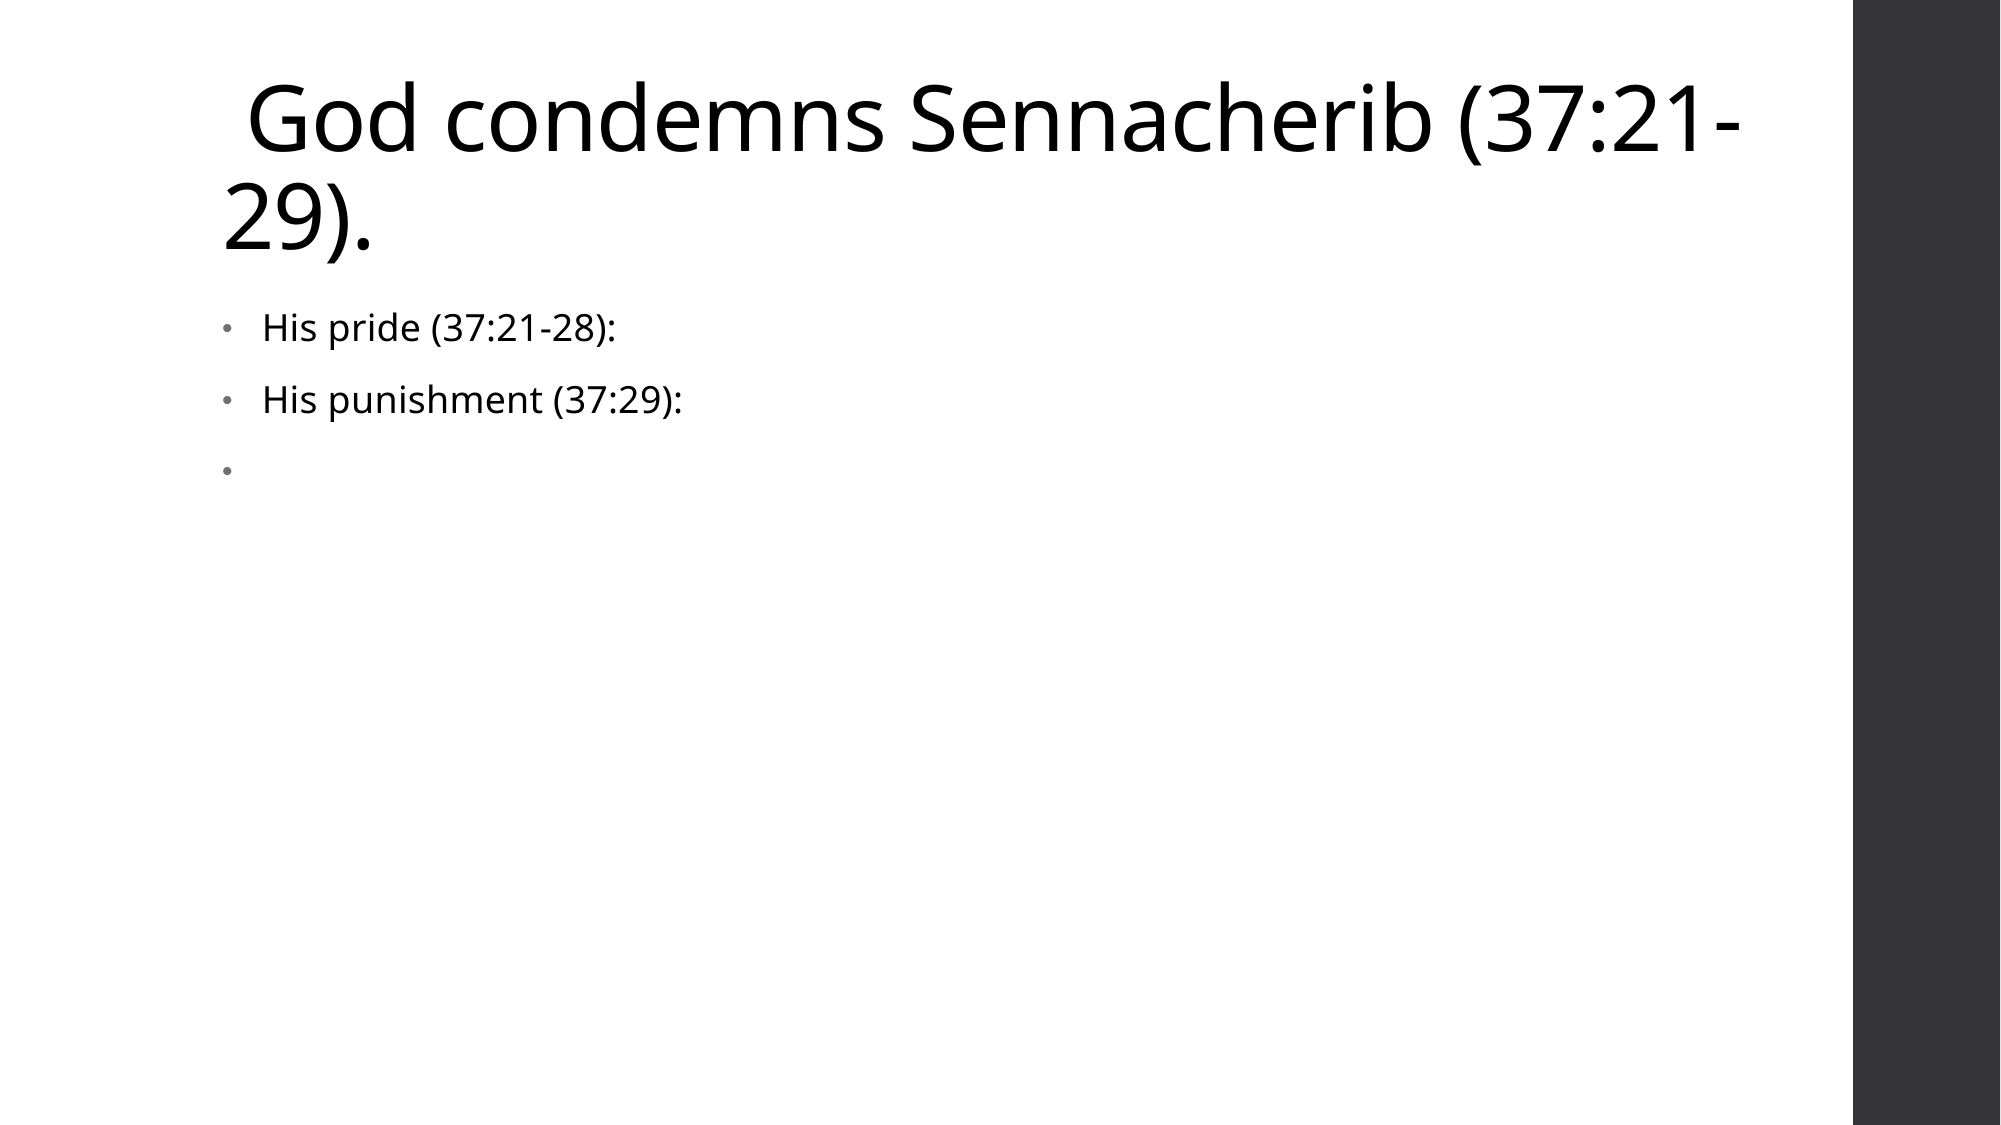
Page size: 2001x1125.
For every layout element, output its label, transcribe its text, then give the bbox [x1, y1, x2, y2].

list His pride (37:21-28): His punishment (37:29): [206, 299, 1617, 1014]
title God condemns Sennacherib (37:21-29). [206, 60, 1797, 278]
